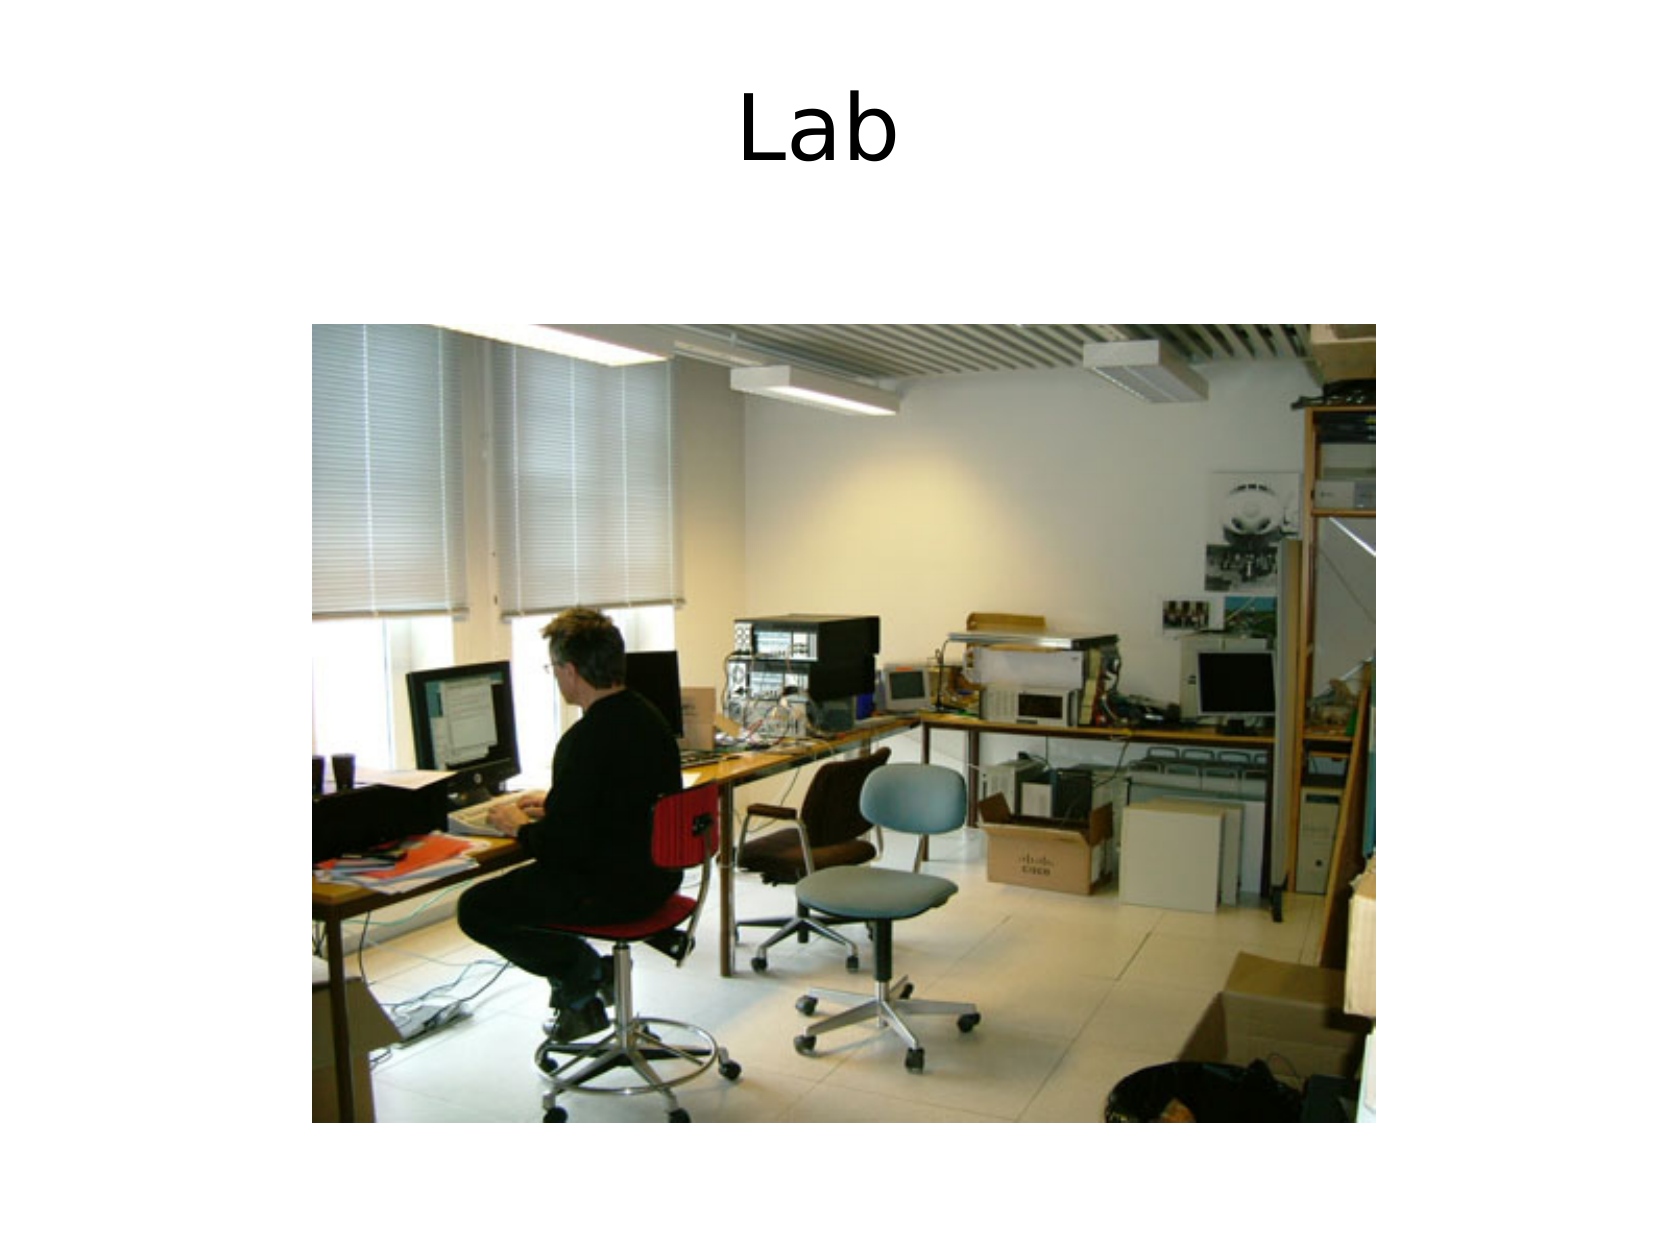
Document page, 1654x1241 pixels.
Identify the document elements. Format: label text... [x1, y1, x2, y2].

picture [312, 324, 1376, 1123]
title Lab [112, 24, 1525, 233]
